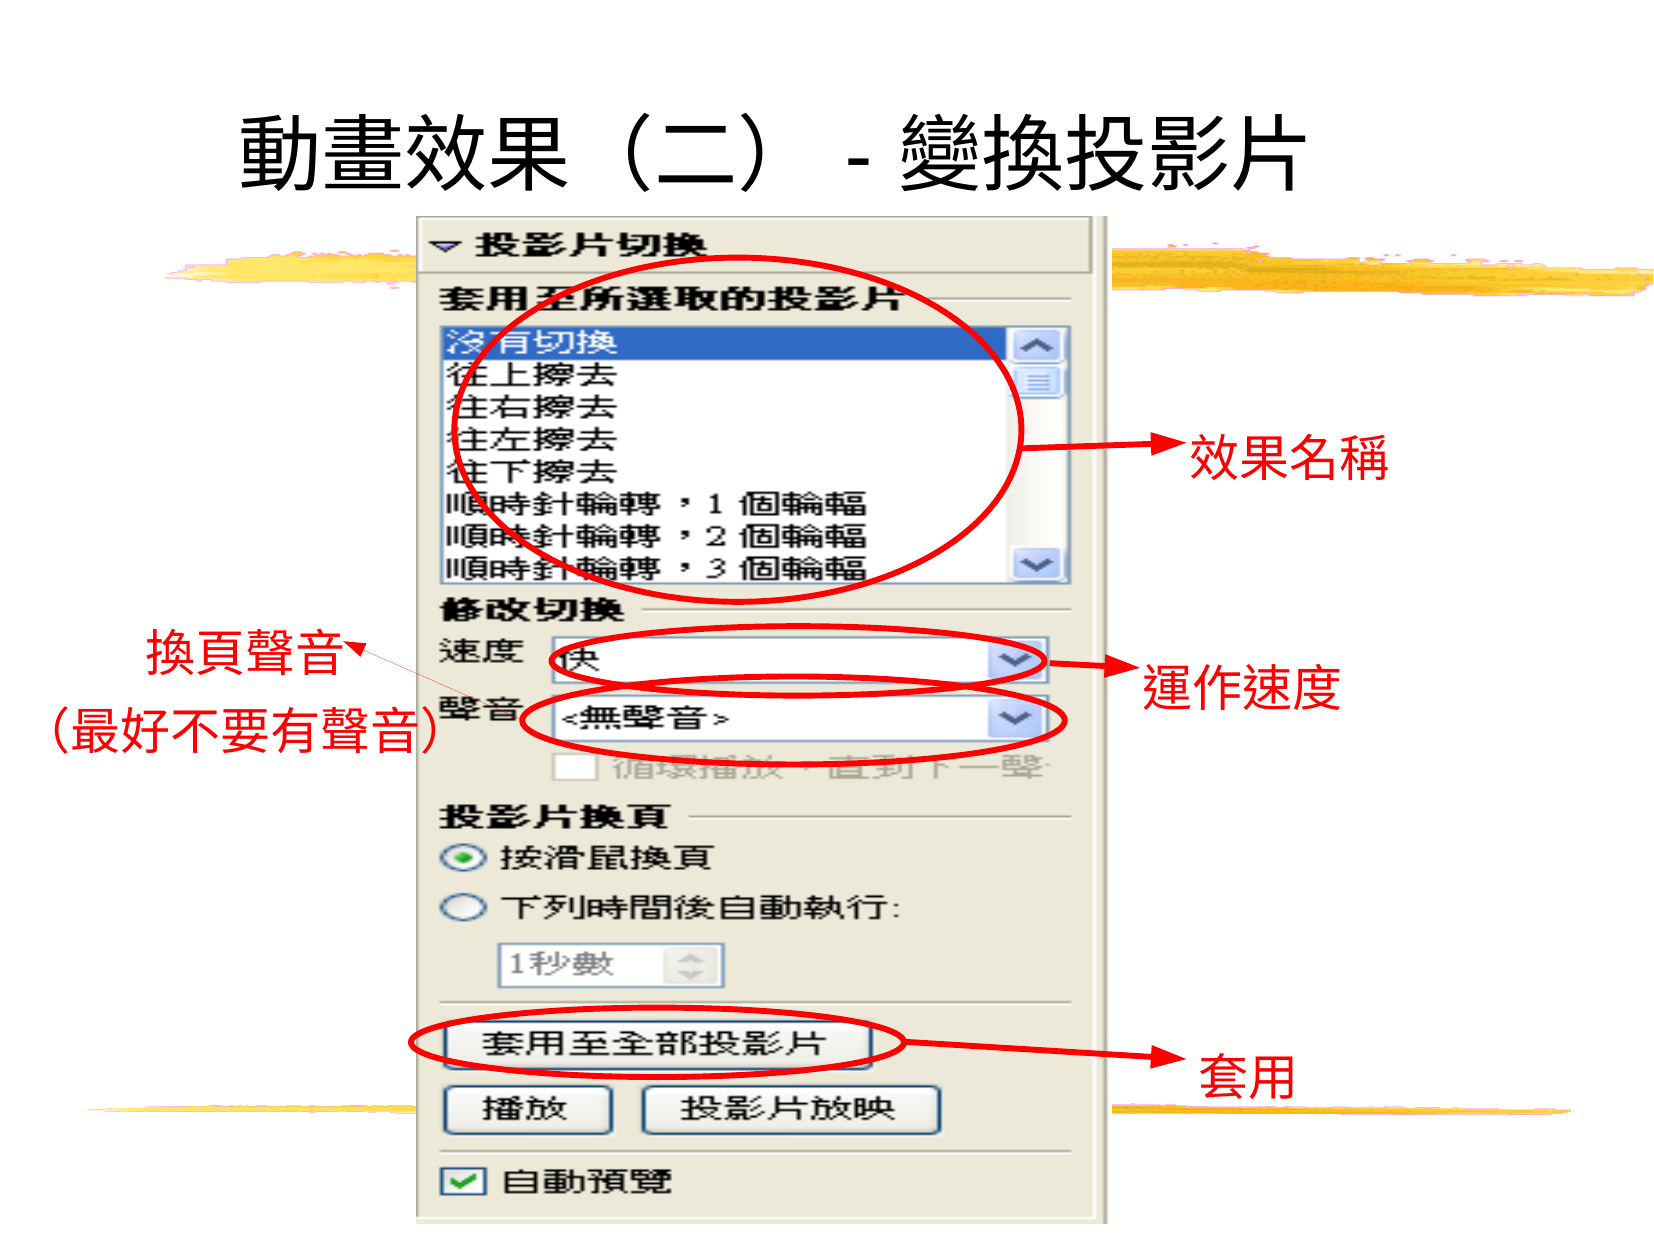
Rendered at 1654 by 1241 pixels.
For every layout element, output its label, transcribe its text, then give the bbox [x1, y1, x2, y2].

picture [82, 1102, 416, 1117]
picture [165, 249, 416, 308]
title 動畫效果（二）-變換投影片 [73, 39, 1479, 249]
picture [1112, 237, 1654, 308]
chart [526, 689, 1061, 761]
chart [458, 261, 1018, 598]
text_box 運作速度 [1142, 642, 1343, 693]
chart [555, 630, 1041, 683]
chart [416, 249, 1112, 1051]
chart [416, 1045, 1112, 1224]
text_box 換頁聲音 （最好不要有聲音） [20, 607, 472, 713]
picture [1112, 1102, 1571, 1117]
chart [662, 680, 932, 692]
text_box 套用 [1198, 1031, 1299, 1083]
chart [416, 1011, 900, 1074]
text_box 效果名稱 [1189, 413, 1390, 464]
